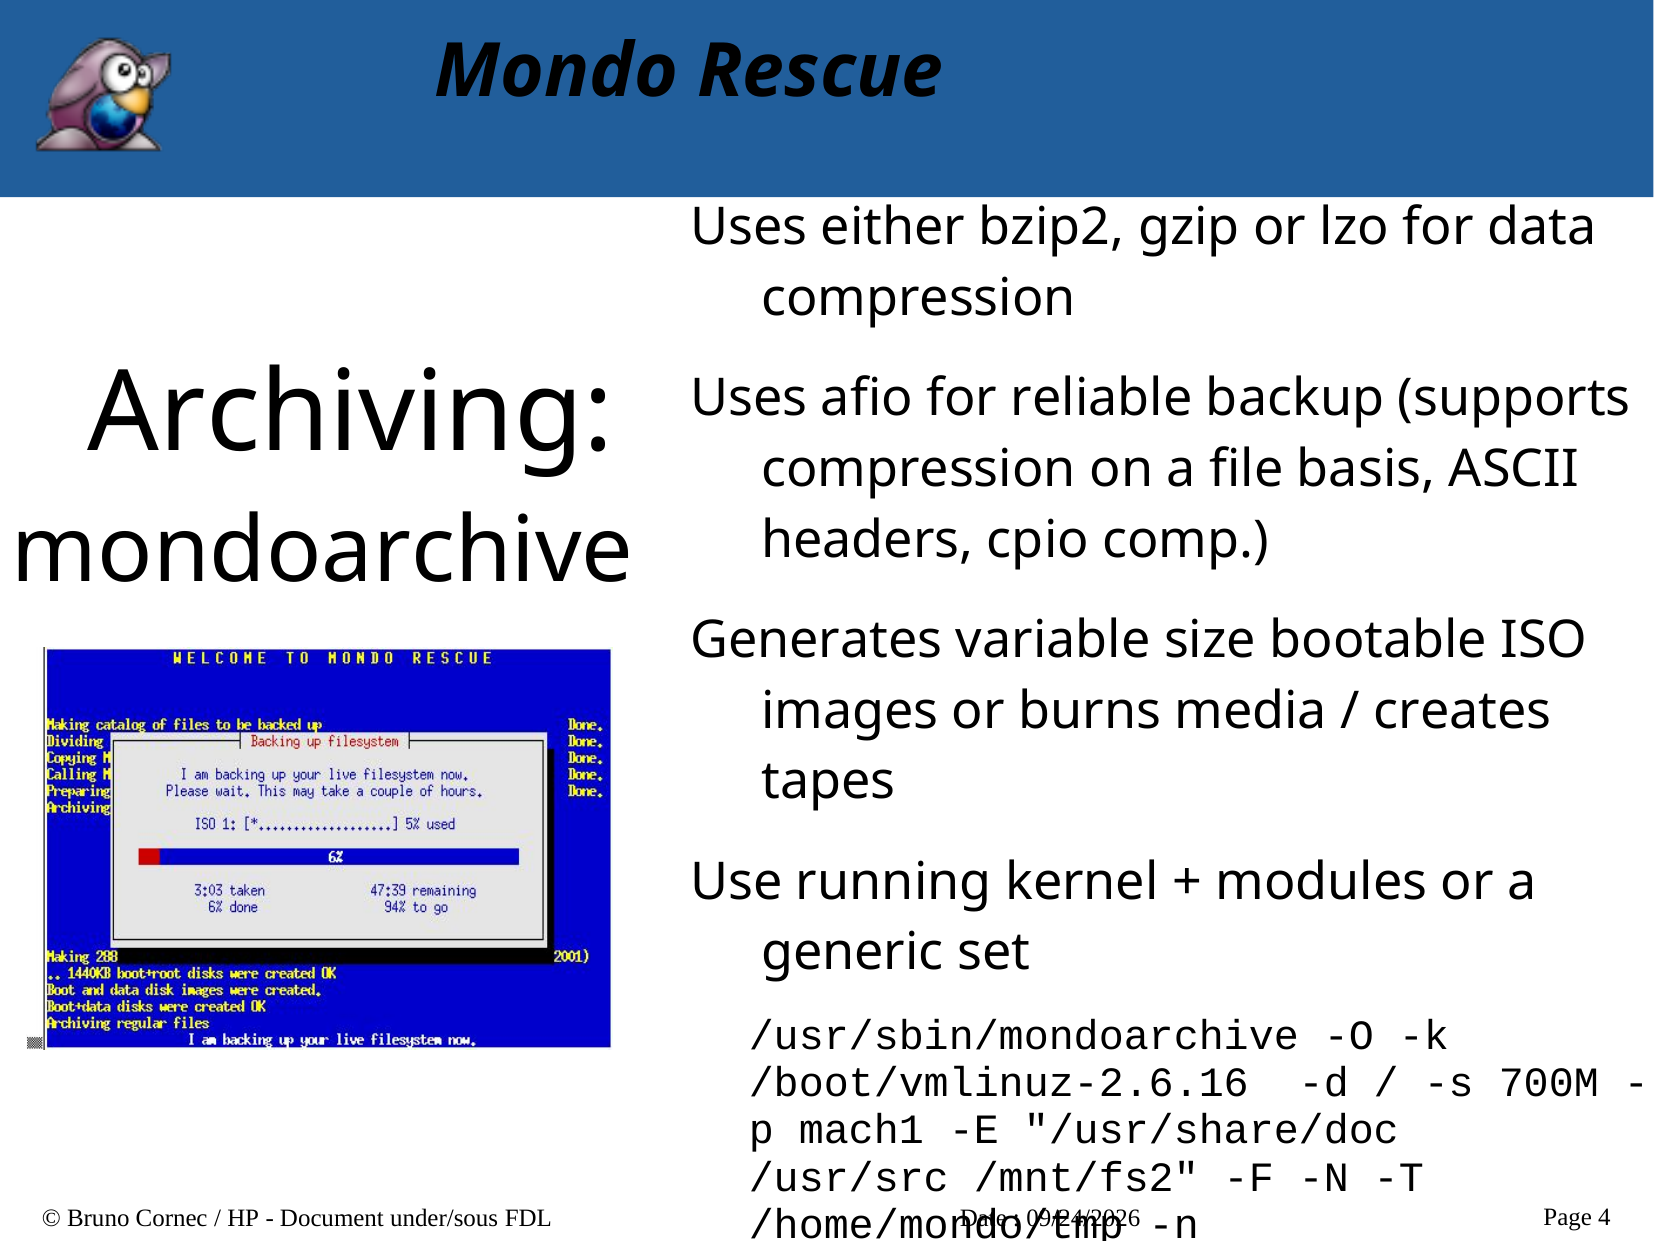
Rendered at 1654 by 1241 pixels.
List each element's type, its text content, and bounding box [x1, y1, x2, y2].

picture [26, 647, 613, 1050]
text_box Archiving: mondoarchive [0, 330, 678, 610]
list Uses either bzip2, gzip or lzo for data compression Uses afio for reliable backup (supports compression on a file basis, ASCII headers, cpio comp.) Generates variable size bootable ISO images or burns media / creates tapes Use running kernel + modules or a generic set /usr/sbin/mondoarchive -O -k /boot/vmlinuz-2.6.16 -d / -s 700M -p mach1 -E "/usr/share/doc /usr/src /mnt/fs2" -F -N -T /home/mondo/tmp -n server.hpintelco.org:/writer/nfs [678, 189, 1654, 1223]
picture [0, 0, 211, 199]
